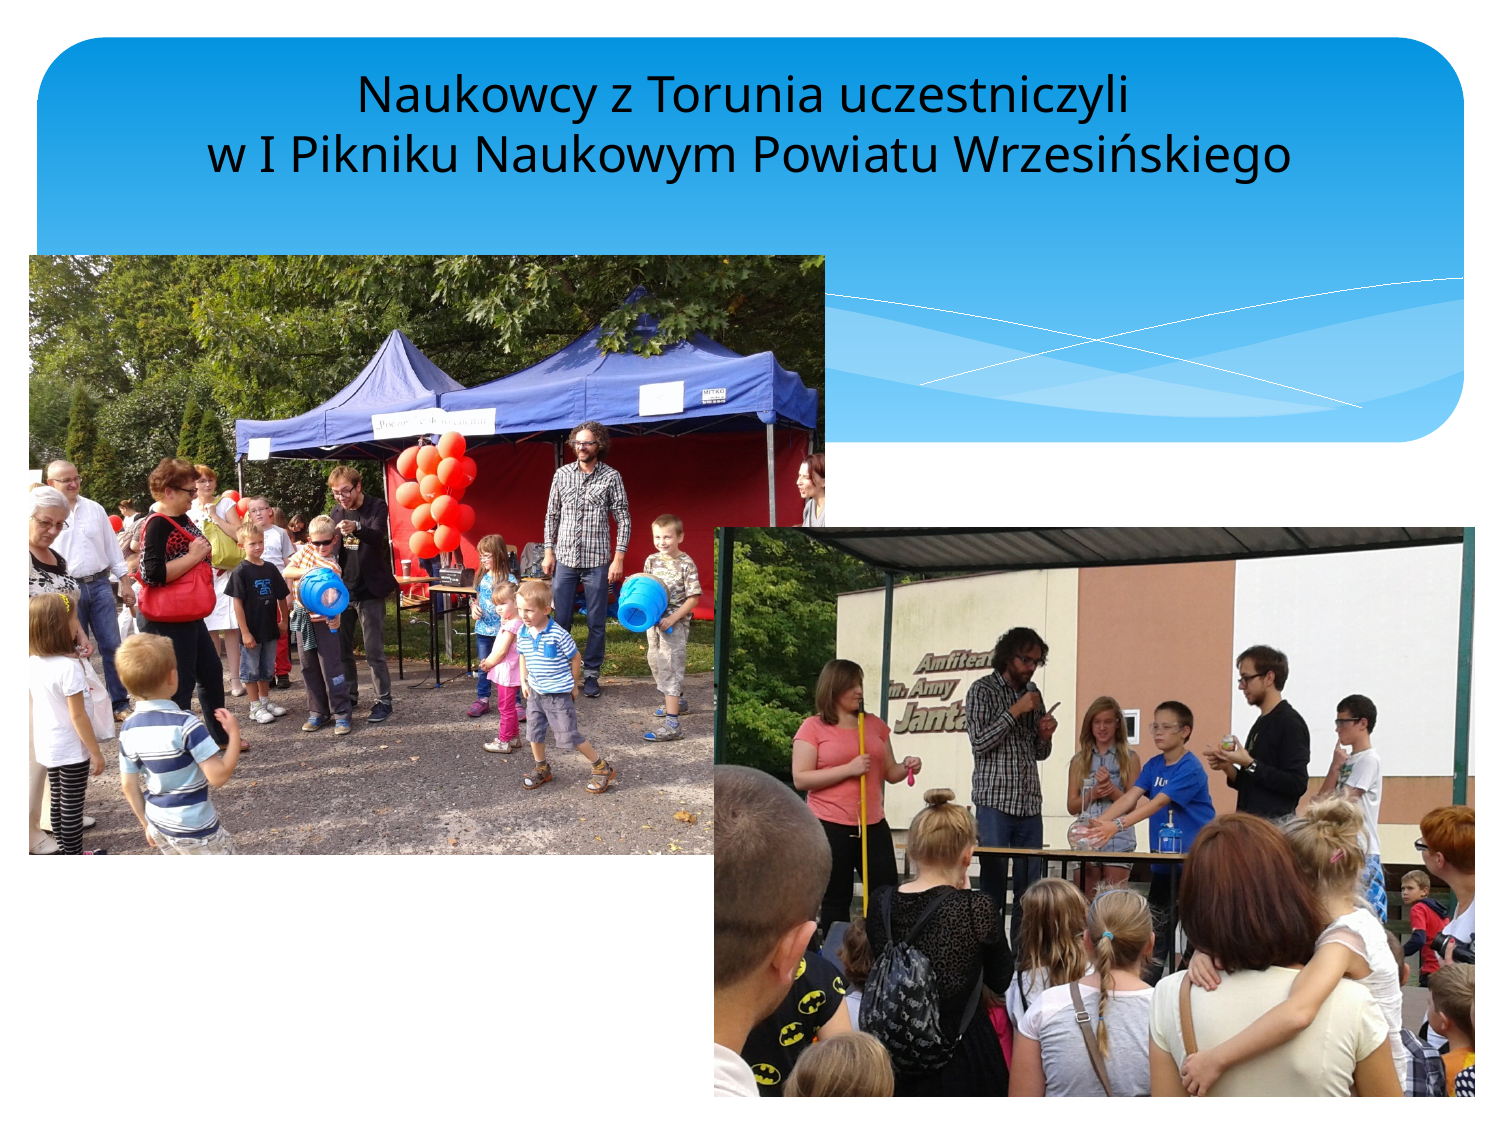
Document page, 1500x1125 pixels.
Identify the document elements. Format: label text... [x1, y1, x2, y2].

picture [29, 255, 1475, 1097]
title Naukowcy z Torunia uczestniczyli w I Pikniku Naukowym Powiatu Wrzesińskiego [75, 55, 1425, 261]
